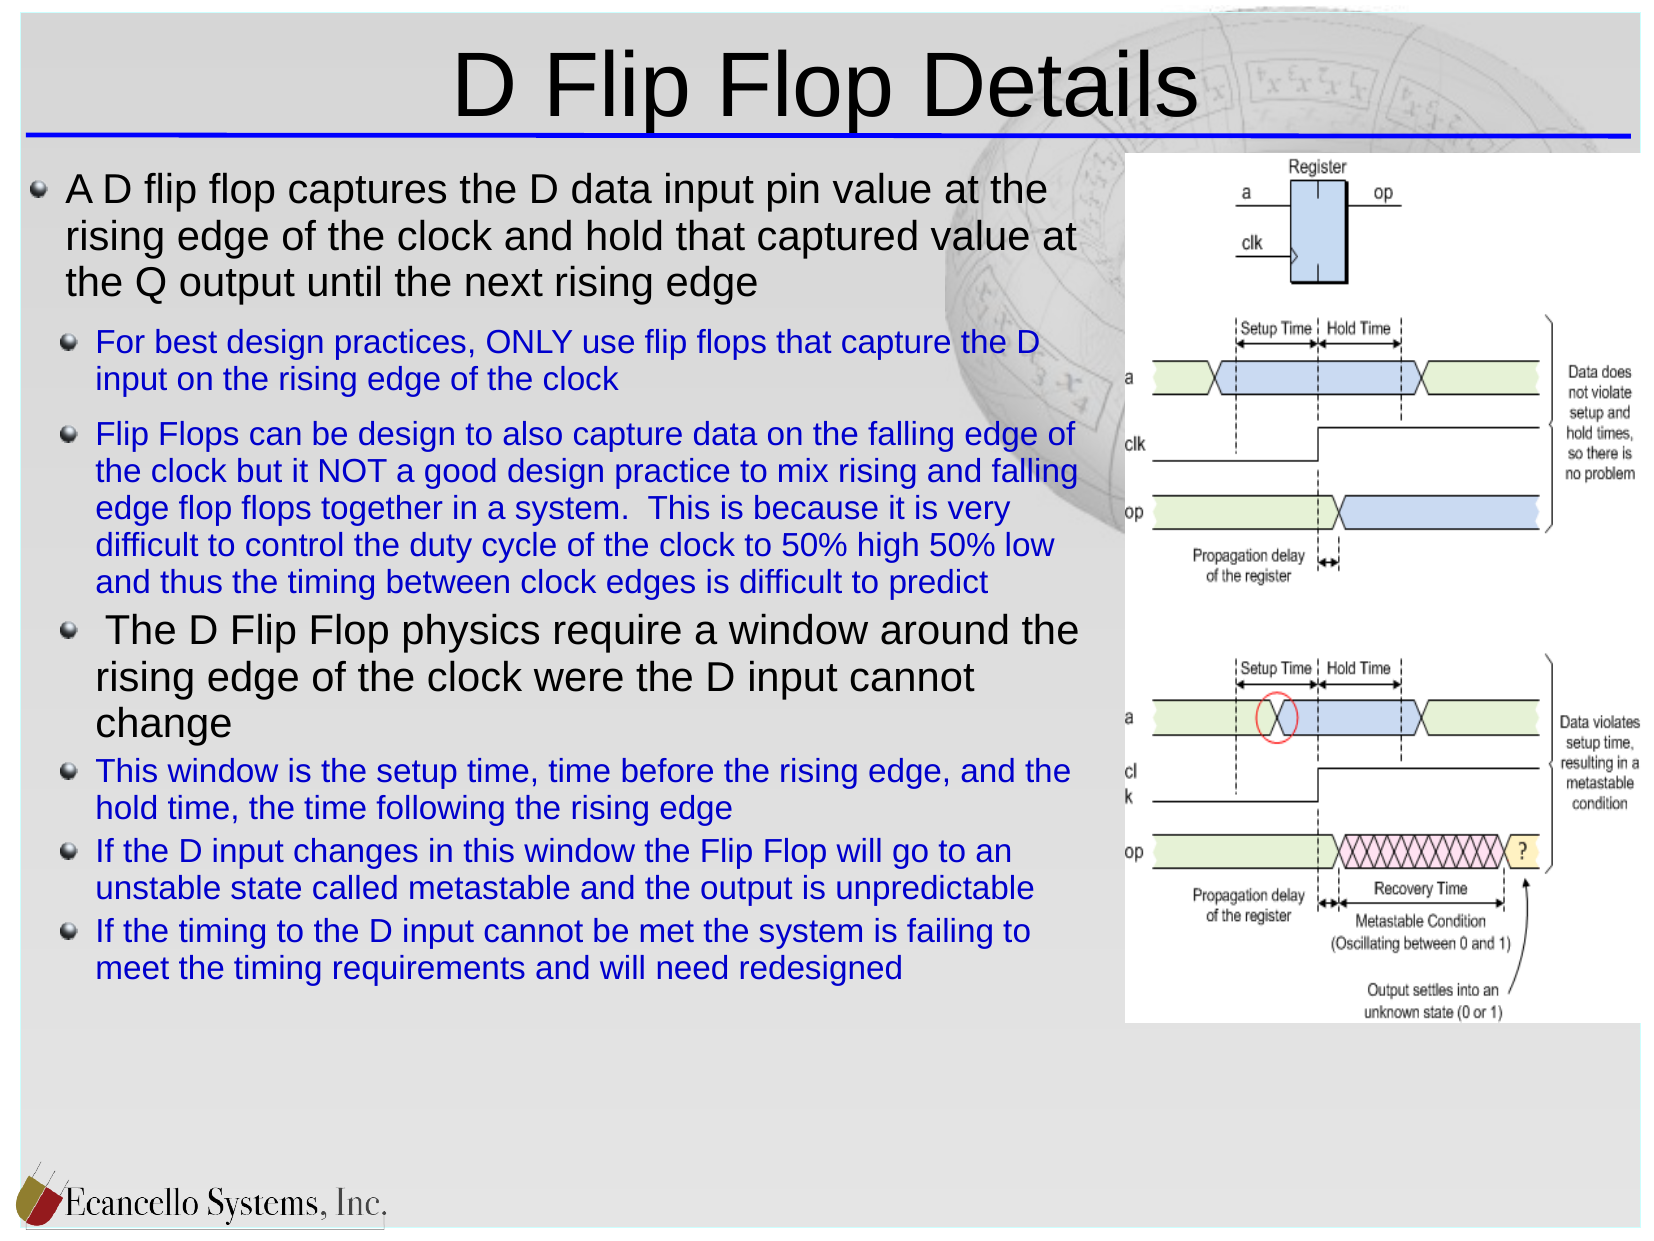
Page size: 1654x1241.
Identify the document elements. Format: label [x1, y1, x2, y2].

picture [945, 5, 1641, 12]
picture [15, 1161, 389, 1230]
picture [1125, 153, 1644, 1023]
